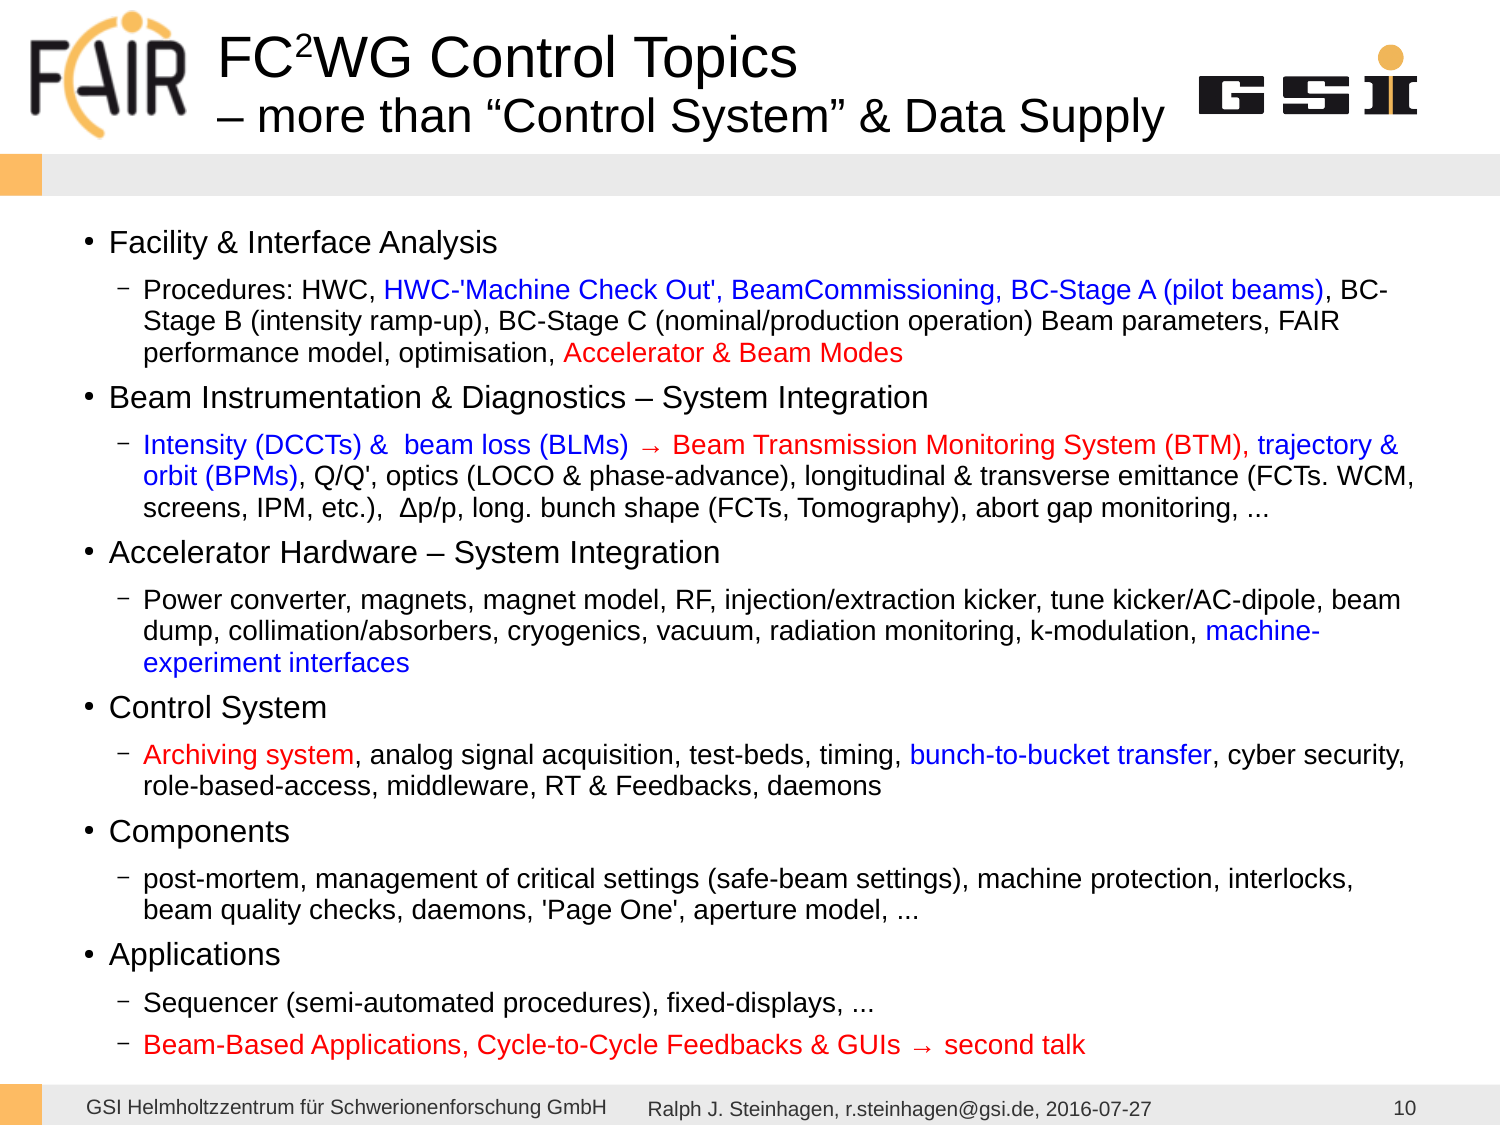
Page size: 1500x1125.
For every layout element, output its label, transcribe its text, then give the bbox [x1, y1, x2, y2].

list Facility & Interface Analysis Procedures: HWC, HWC-'Machine Check Out', BeamCommissioning, BC-Stage A (pilot beams), BC-Stage B (intensity ramp-up), BC-Stage C (nominal/production operation) Beam parameters, FAIR performance model, optimisation, Accelerator & Beam Modes Beam Instrumentation & Diagnostics – System Integration Intensity (DCCTs) & beam loss (BLMs) → Beam Transmission Monitoring System (BTM), trajectory & orbit (BPMs), Q/Q', optics (LOCO & phase-advance), longitudinal & transverse emittance (FCTs. WCM, screens, IPM, etc.), Δp/p, long. bunch shape (FCTs, Tomography), abort gap monitoring, ... Accelerator Hardware – System Integration Power converter, magnets, magnet model, RF, injection/extraction kicker, tune kicker/AC-dipole, beam dump, collimation/absorbers, cryogenics, vacuum, radiation monitoring, k-modulation, machine-experiment interfaces Control System Archiving system, analog signal acquisition, test-beds, timing, bunch-to-bucket transfer, cyber security, role-based-access, middleware, RT & Feedbacks, daemons Components post-mortem, management of critical settings (safe-beam settings), machine protection, interlocks, beam quality checks, daemons, 'Page One', aperture model, ... Applications Sequencer (semi-automated procedures), fixed-displays, ... Beam-Based Applications, Cycle-to-Cycle Feedbacks & GUIs → second talk [75, 224, 1425, 1075]
picture [1197, 42, 1419, 117]
picture [30, 9, 187, 141]
title FC2WG Control Topics – more than “Control System” & Data Supply [217, 20, 1180, 147]
